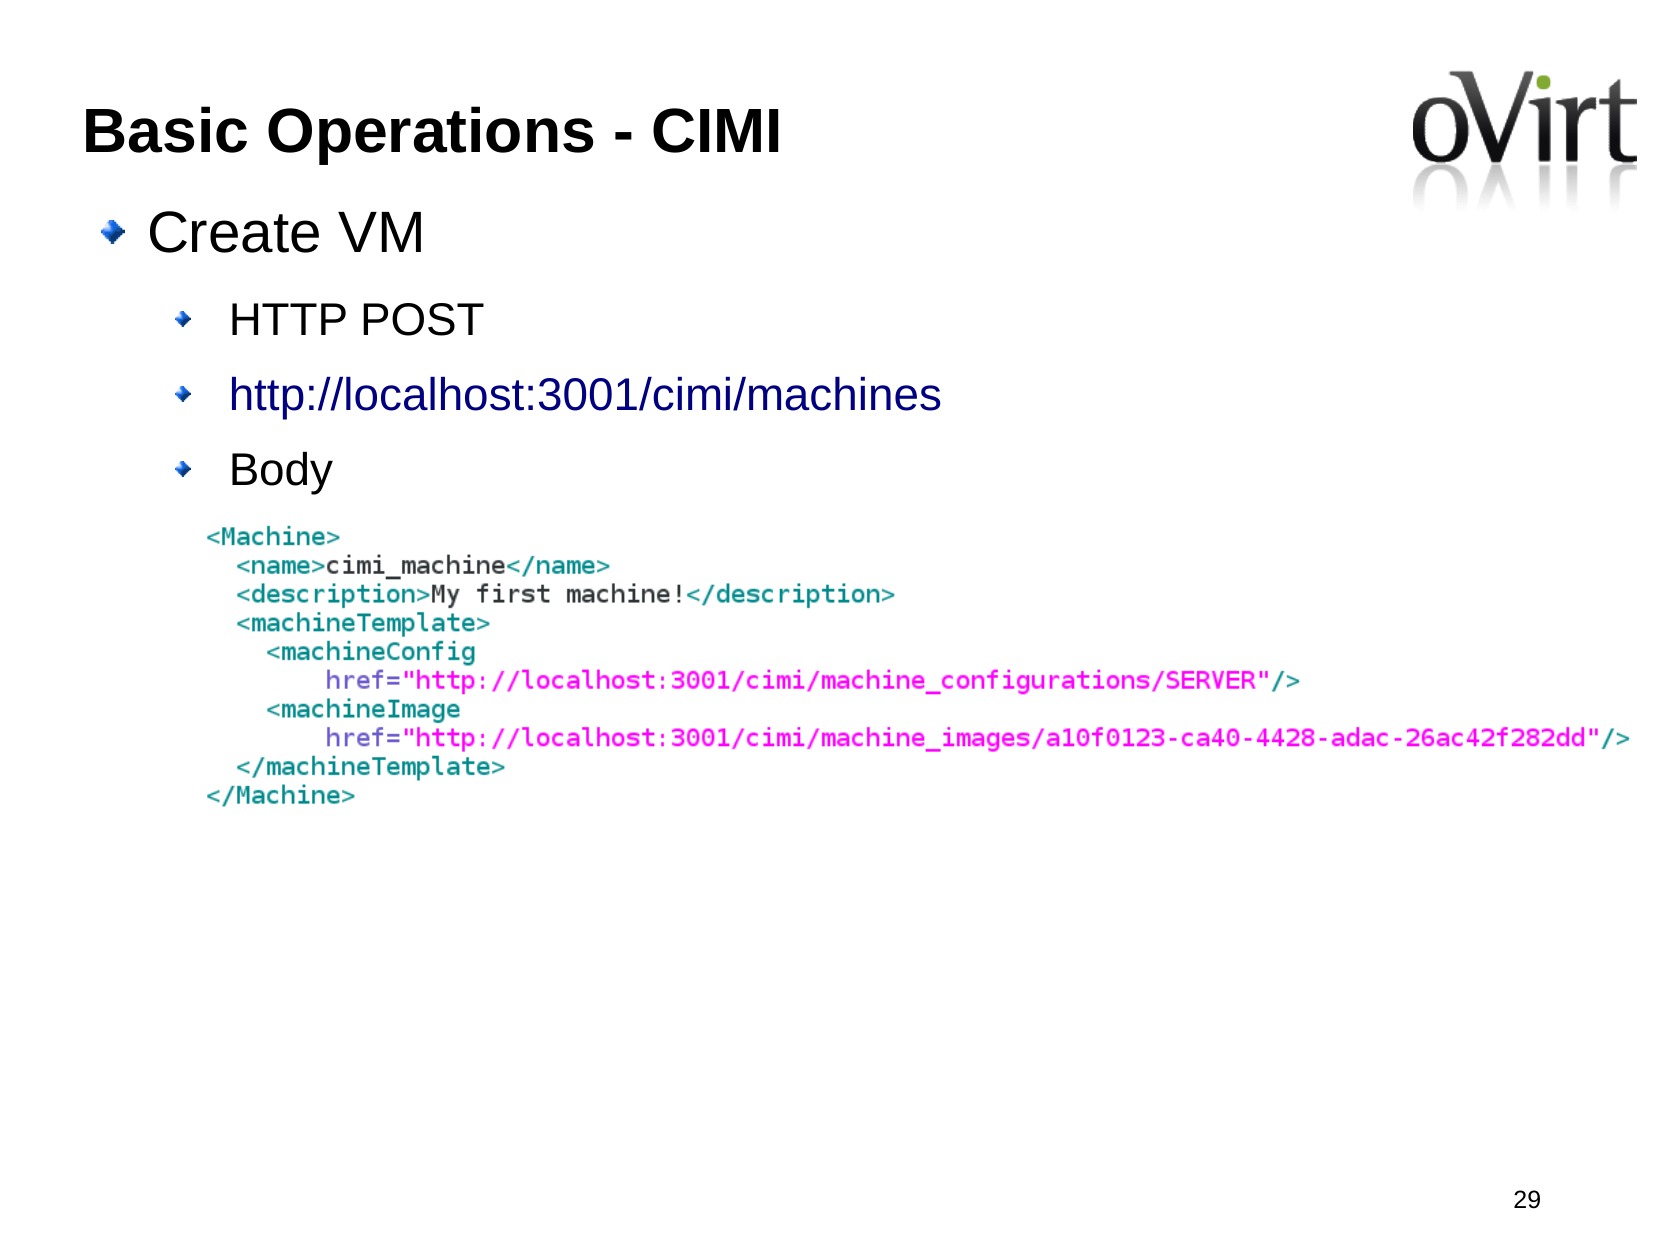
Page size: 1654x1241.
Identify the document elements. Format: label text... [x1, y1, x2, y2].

picture [1413, 63, 1637, 212]
list Create VM HTTP POST http://localhost:3001/cimi/machines Body [86, 199, 1576, 993]
picture [206, 522, 1632, 808]
title Basic Operations - CIMI [82, 37, 1303, 226]
